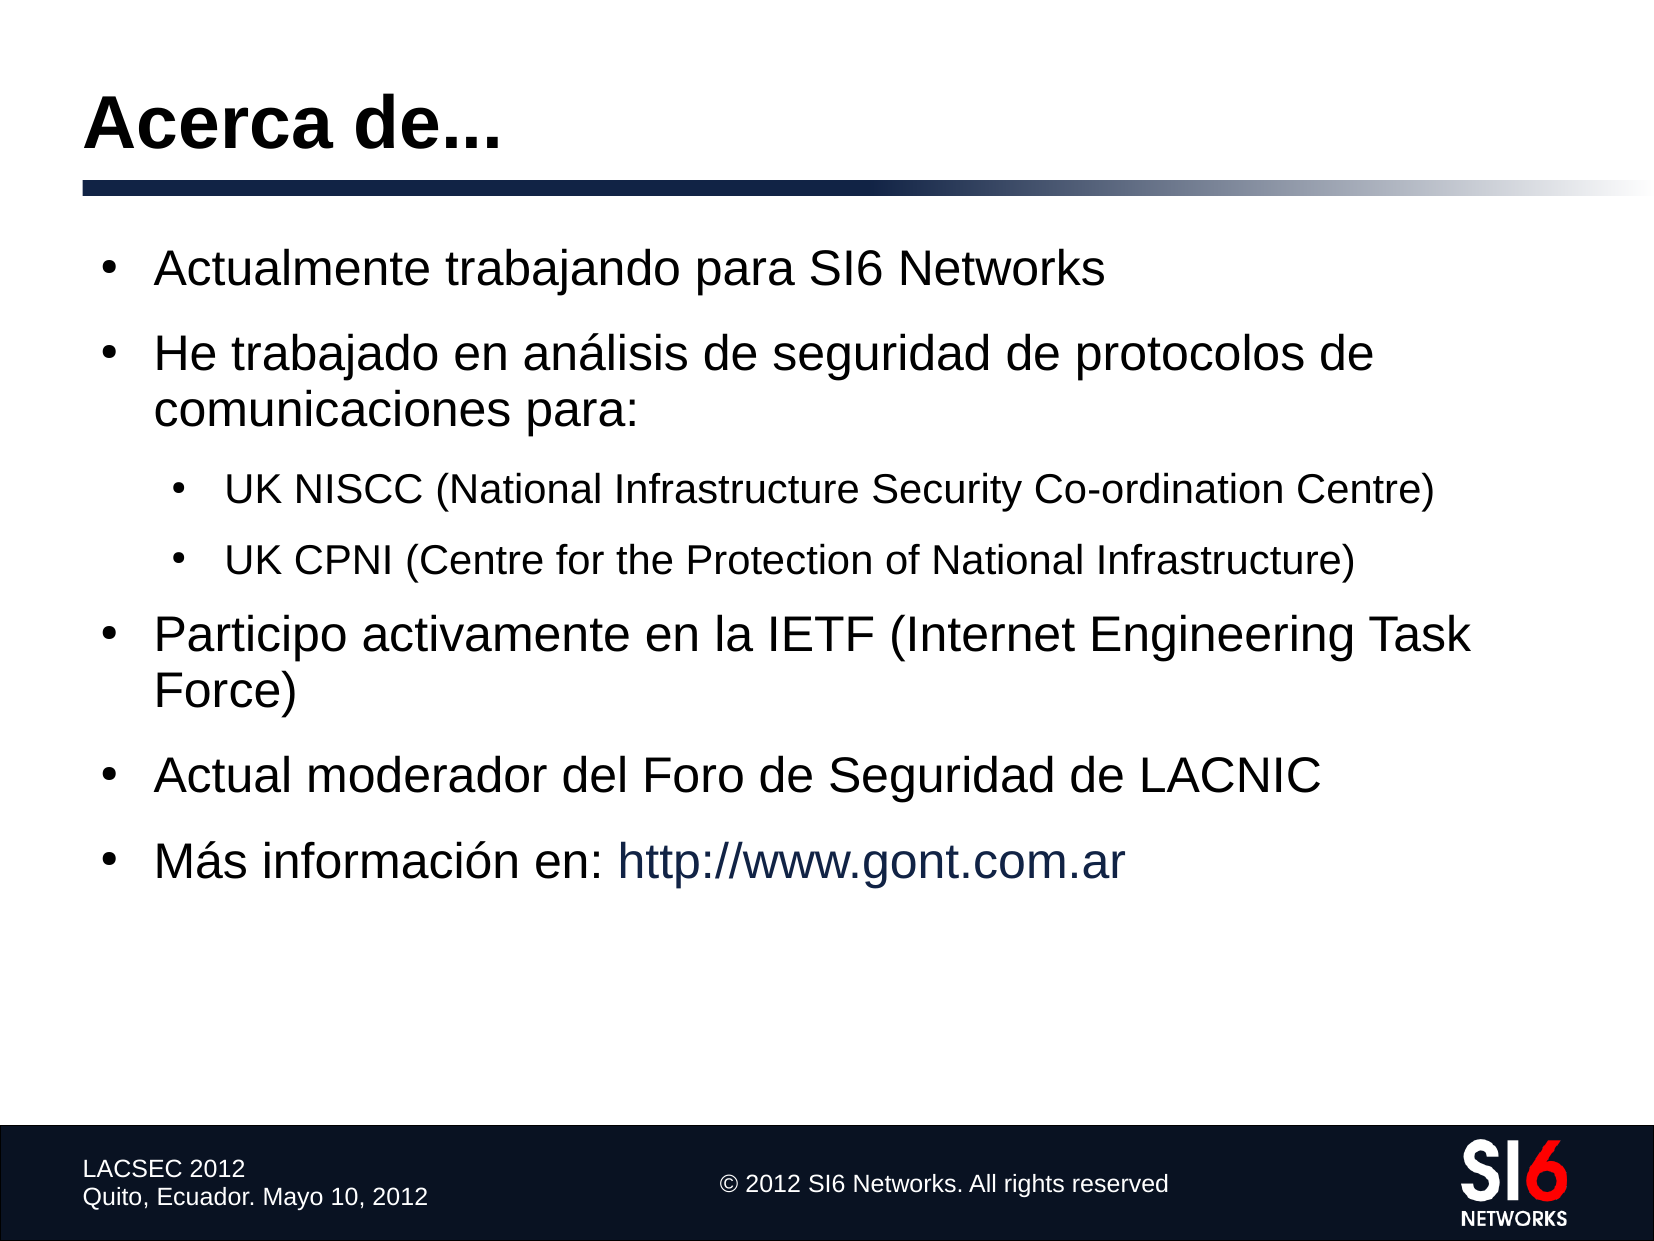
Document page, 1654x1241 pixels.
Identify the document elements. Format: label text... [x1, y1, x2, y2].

picture [1461, 1139, 1567, 1226]
title Acerca de... [82, 49, 1571, 196]
list Actualmente trabajando para SI6 Networks He trabajado en análisis de seguridad de protocolos de comunicaciones para: UK NISCC (National Infrastructure Security Co-ordination Centre) UK CPNI (Centre for the Protection of National Infrastructure) Participo activamente en la IETF (Internet Engineering Task Force) Actual moderador del Foro de Seguridad de LACNIC Más información en: http://www.gont.com.ar [82, 240, 1571, 1059]
